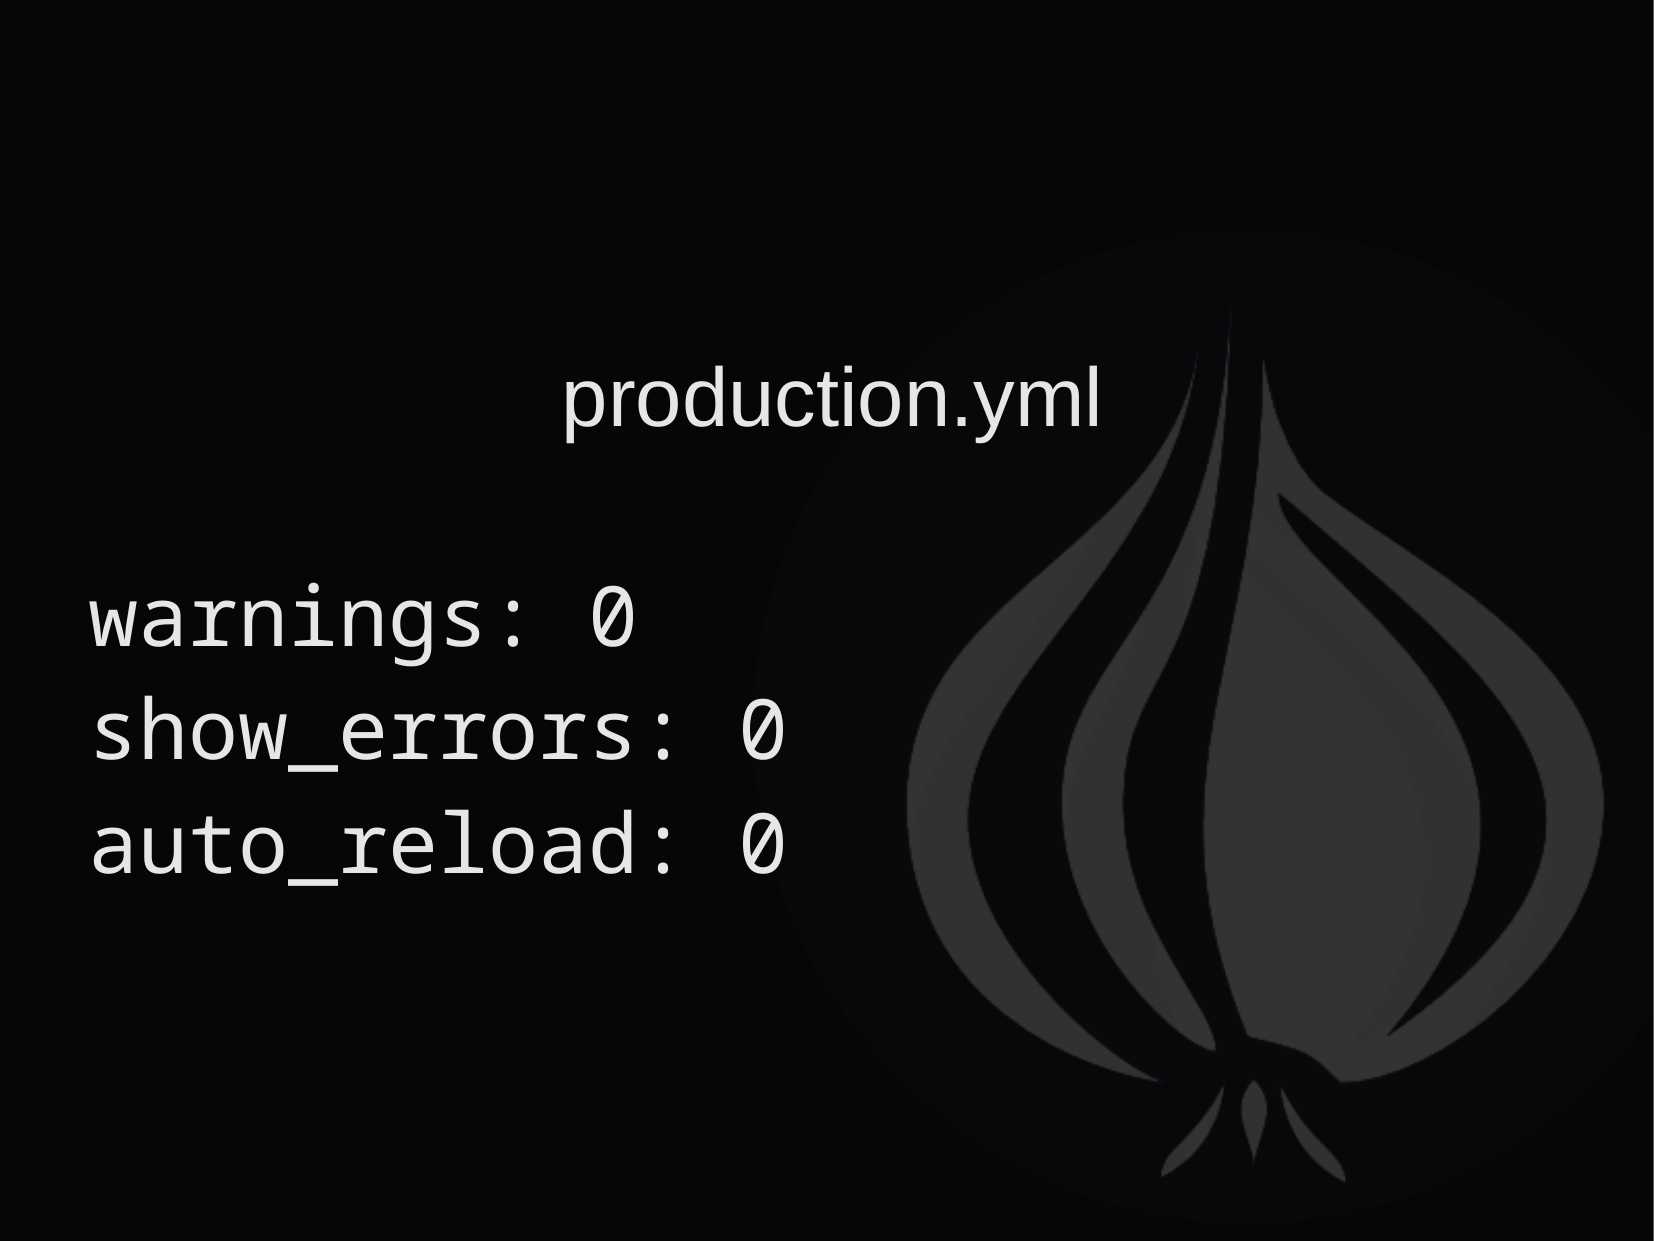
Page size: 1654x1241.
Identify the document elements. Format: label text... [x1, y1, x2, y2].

subtitle production.yml warnings: 0 show_errors: 0 auto_reload: 0 [88, 214, 1577, 1034]
picture [0, 0, 1654, 1241]
